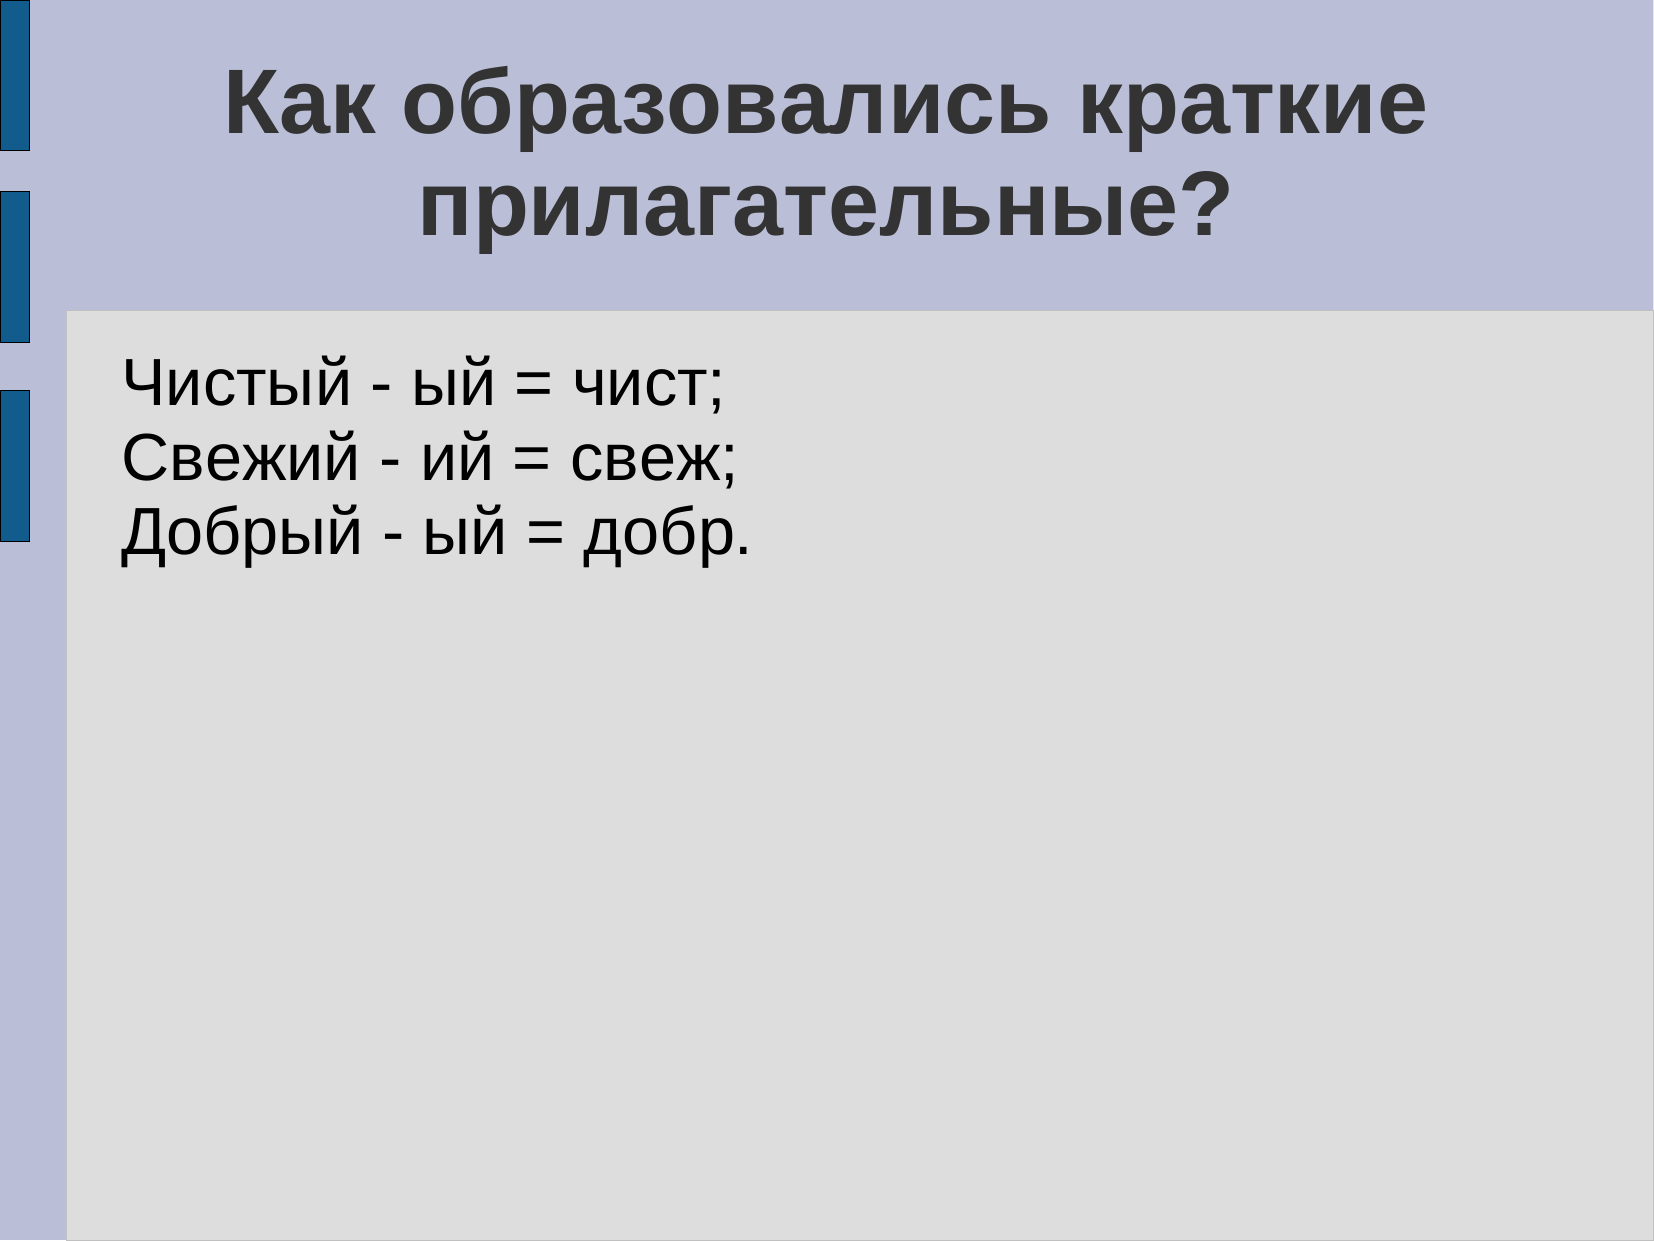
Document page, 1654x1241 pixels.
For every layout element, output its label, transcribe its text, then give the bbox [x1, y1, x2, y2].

title Как образовались краткие прилагательные? [82, 50, 1571, 256]
list Чистый - ый = чист; Свежий - ий = свеж; Добрый - ый = добр. [121, 344, 1534, 1127]
